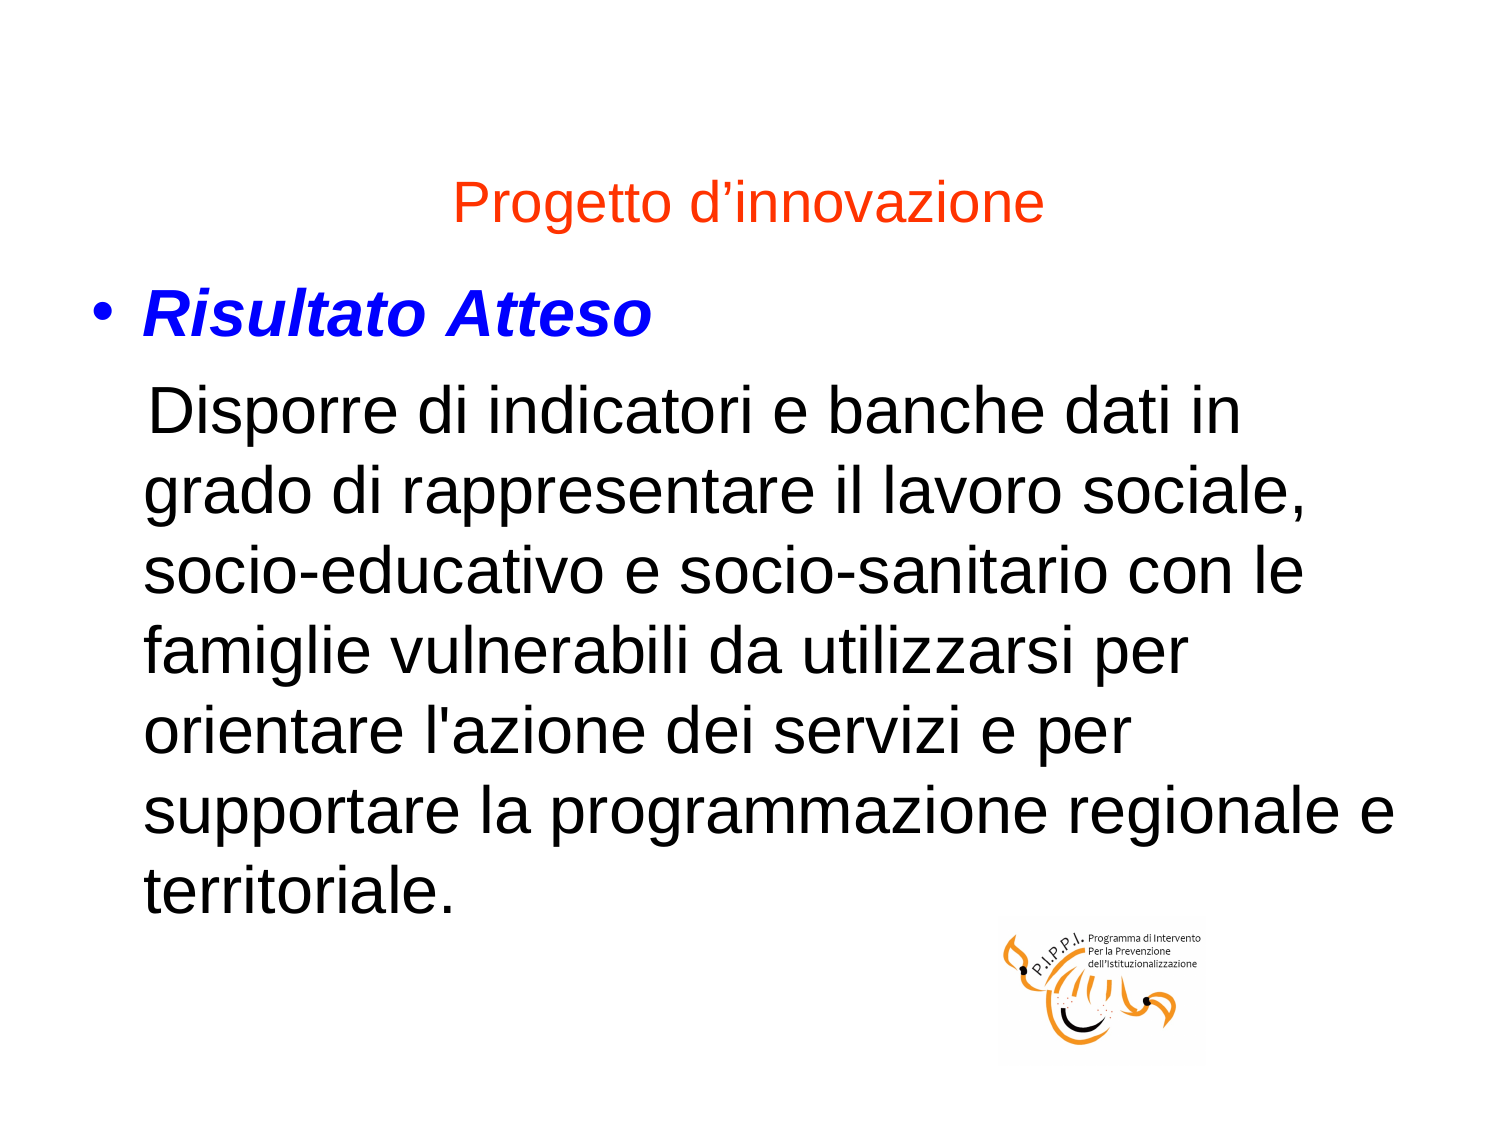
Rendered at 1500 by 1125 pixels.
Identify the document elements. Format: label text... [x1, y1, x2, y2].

list Risultato Atteso Disporre di indicatori e banche dati in grado di rappresentare il lavoro sociale, socio-educativo e socio-sanitario con le famiglie vulnerabili da utilizzarsi per orientare l'azione dei servizi e per supportare la programmazione regionale e territoriale. [76, 262, 1425, 1047]
title Progetto d’innovazione [75, 31, 1426, 247]
picture [998, 916, 1206, 1066]
